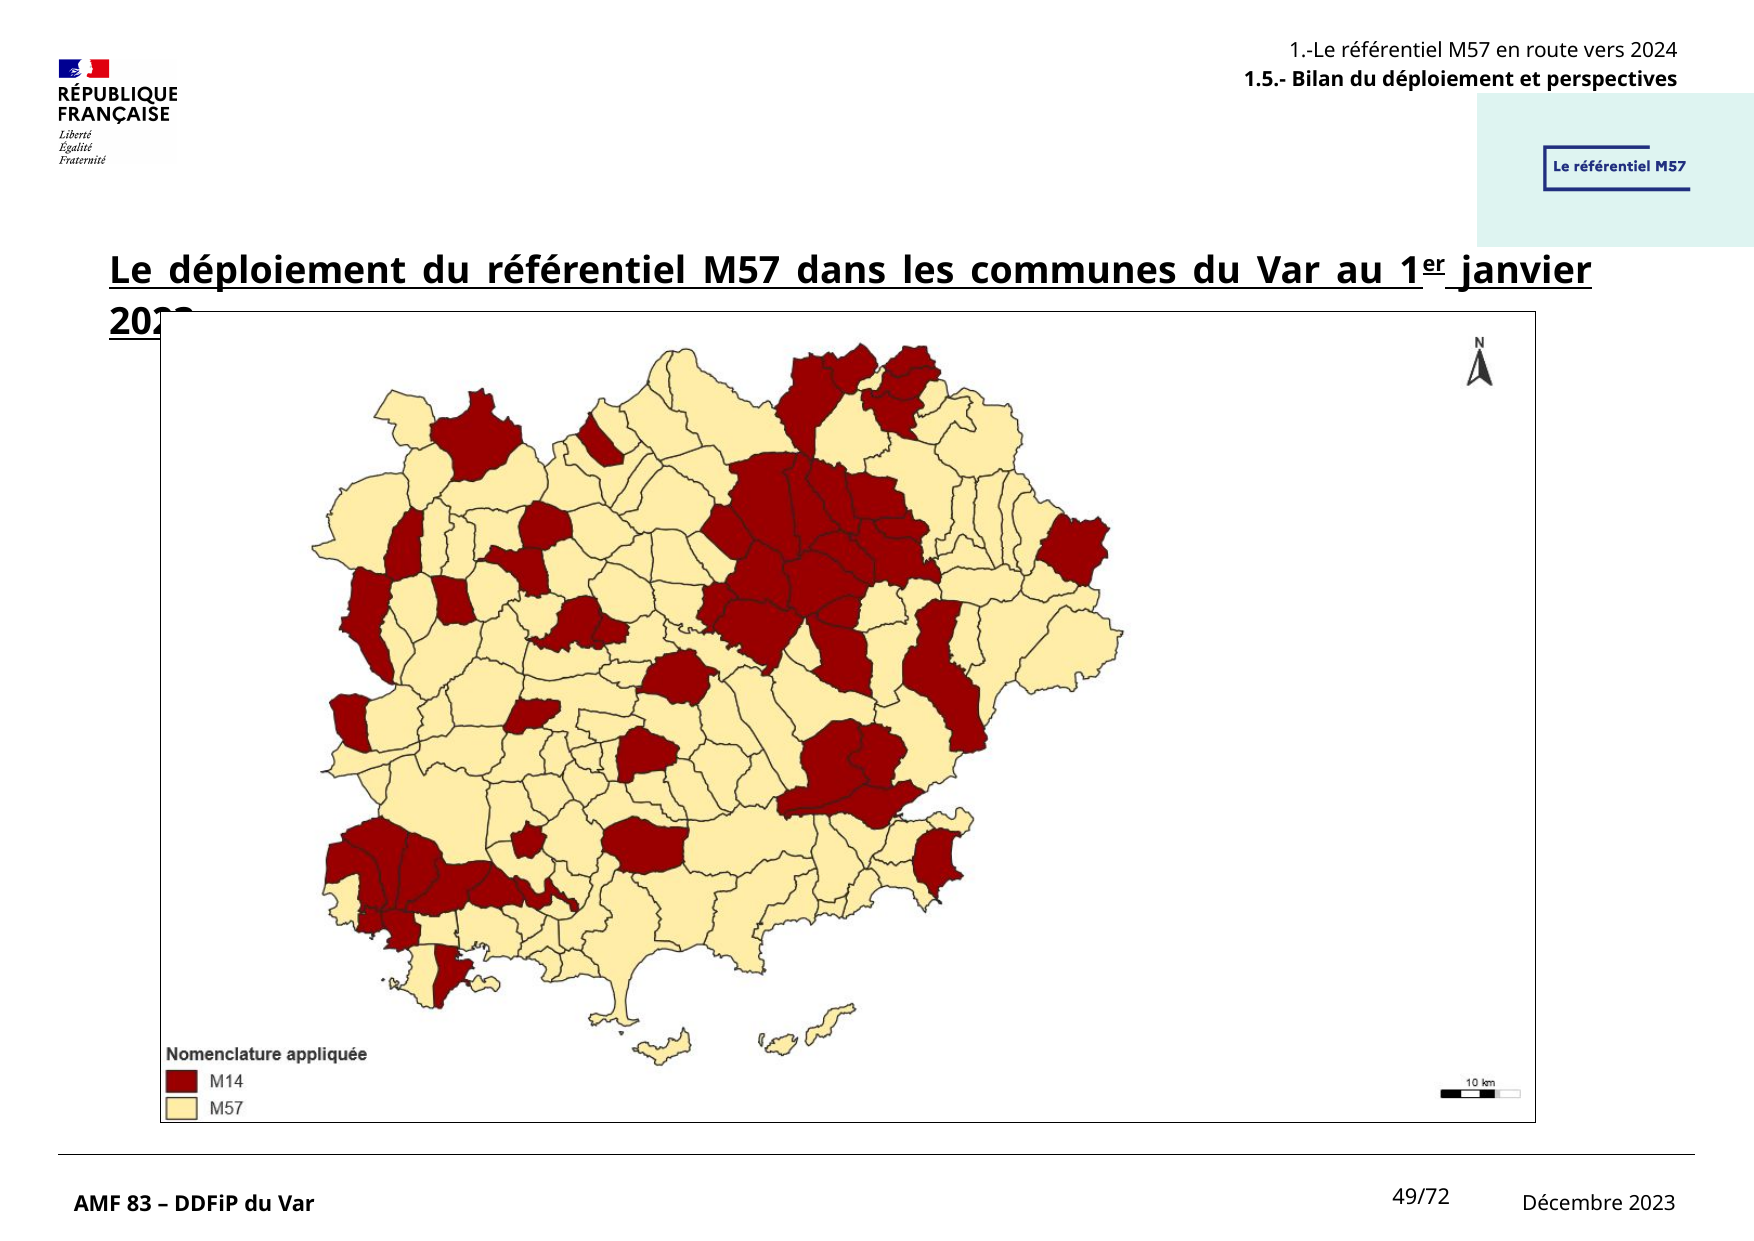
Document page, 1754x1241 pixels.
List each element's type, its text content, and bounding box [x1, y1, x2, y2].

picture [160, 311, 1536, 1123]
text_box Le déploiement du référentiel M57 dans les communes du Var au 1er janvier 2023 [94, 236, 1607, 344]
text_box 1.-Le référentiel M57 en route vers 2024 1.5.- Bilan du déploiement et perspectives [223, 28, 1693, 111]
picture [58, 59, 177, 164]
picture [1477, 93, 1754, 248]
